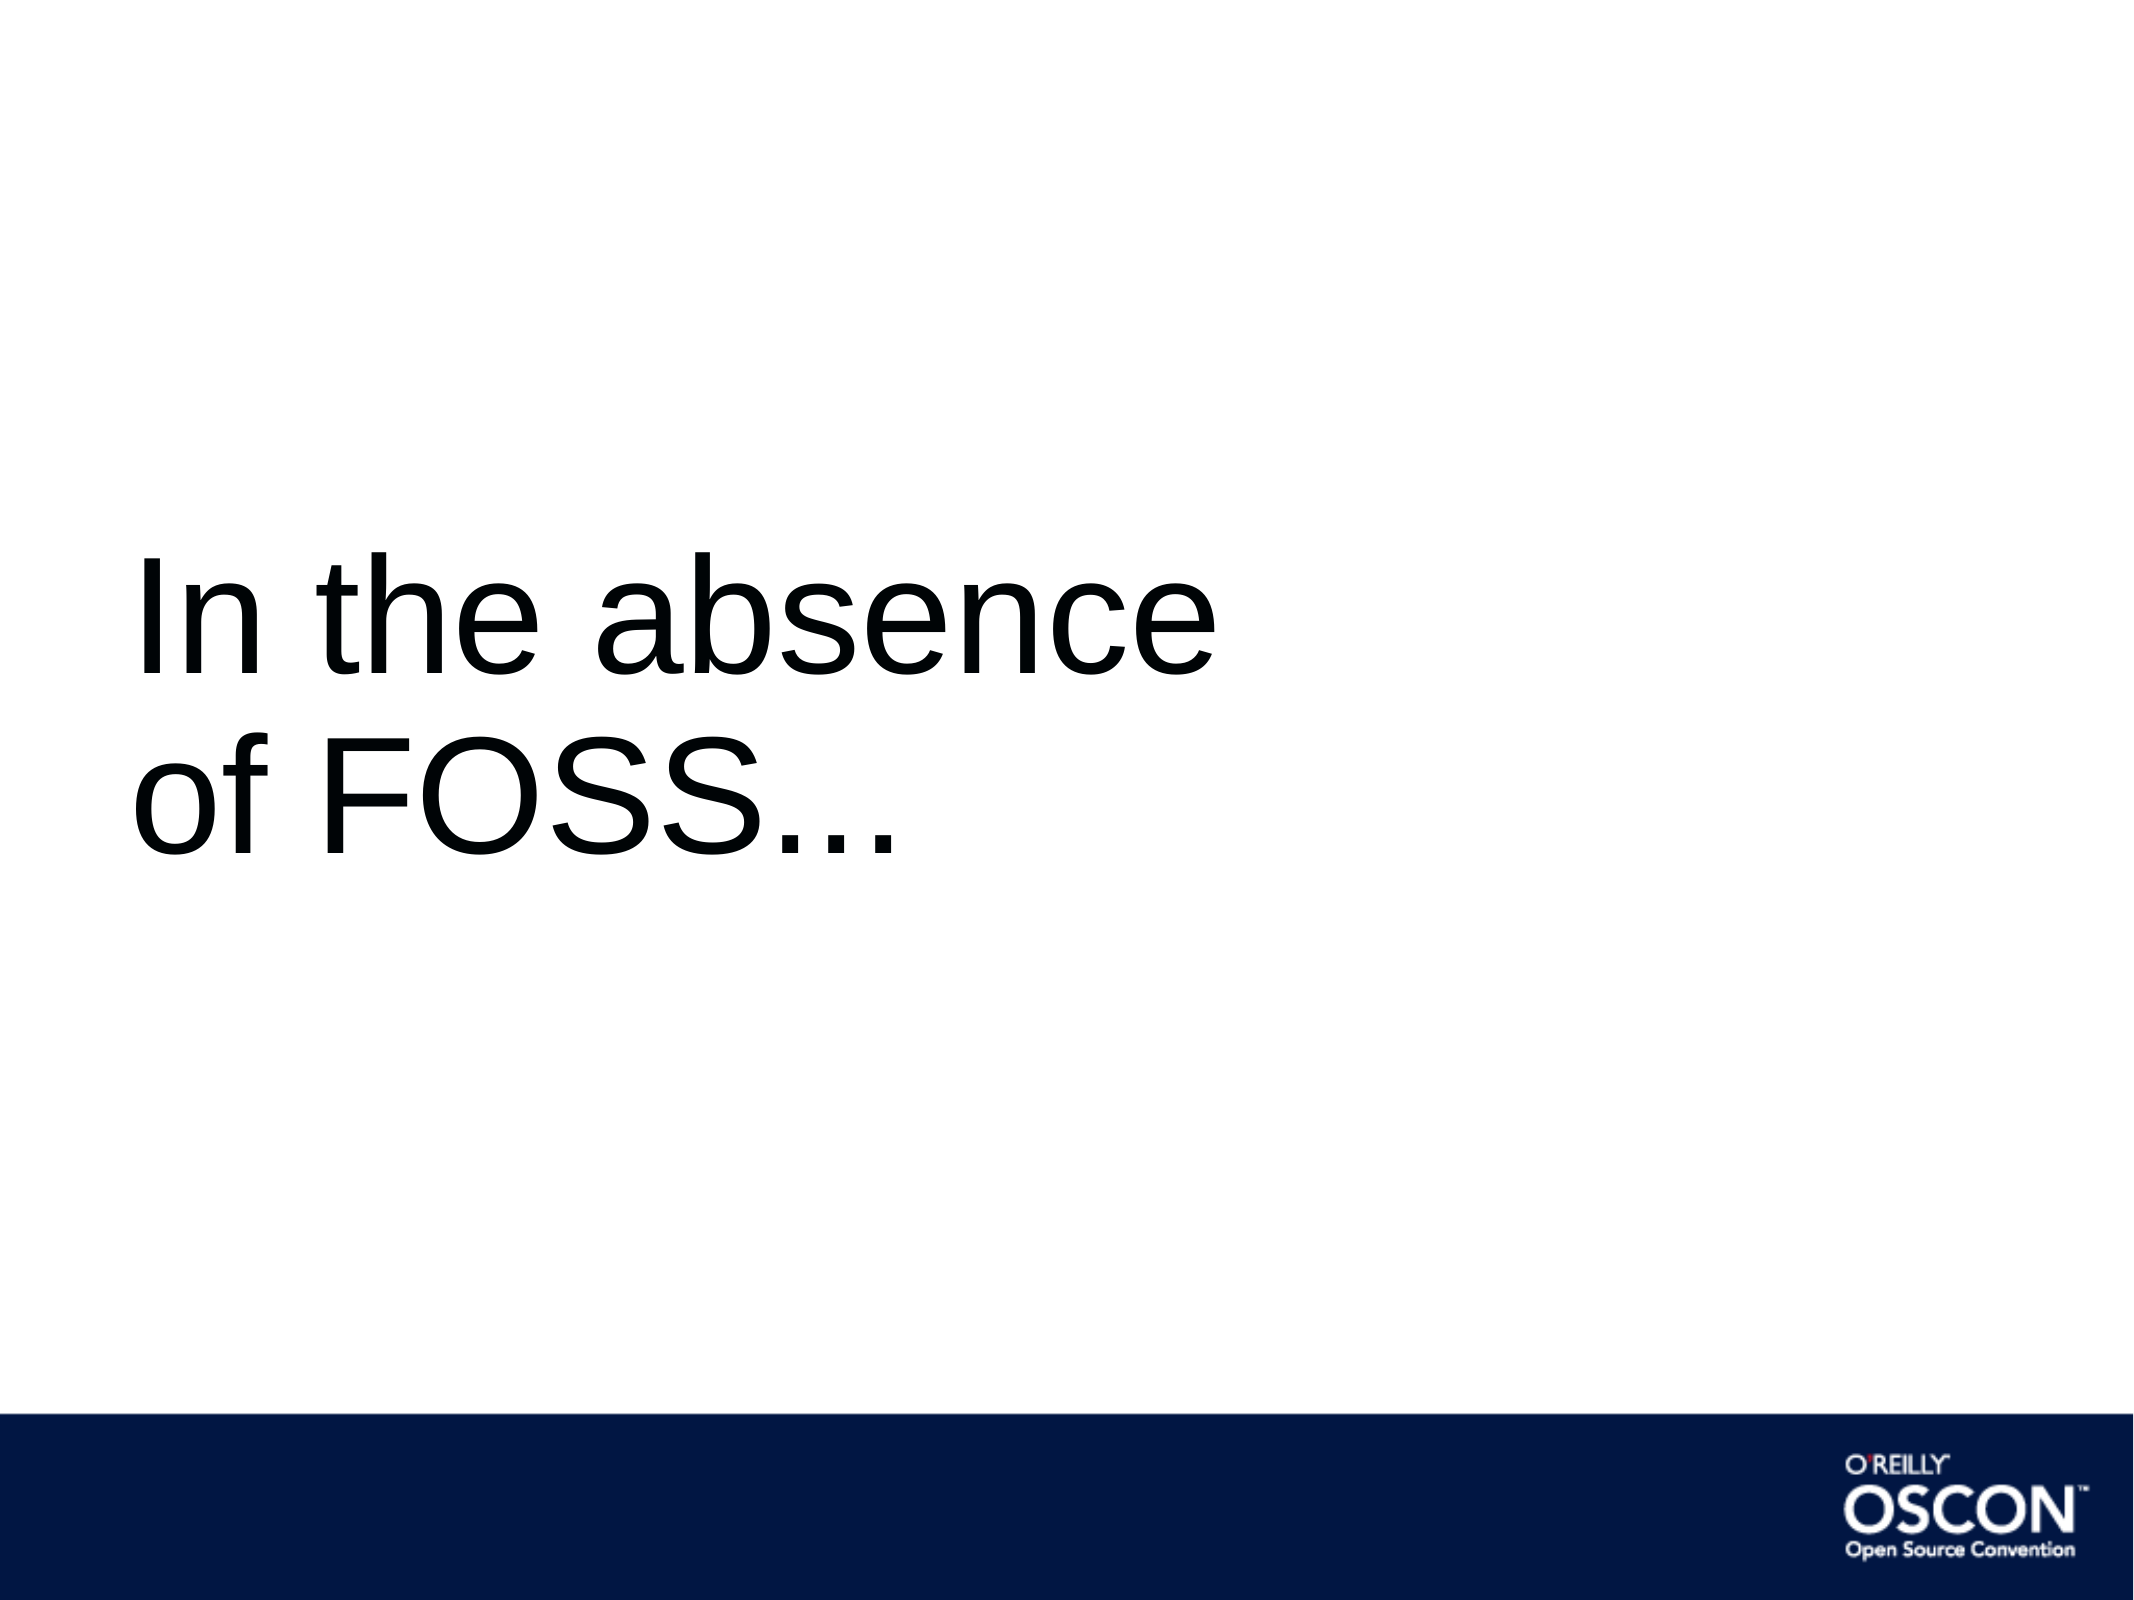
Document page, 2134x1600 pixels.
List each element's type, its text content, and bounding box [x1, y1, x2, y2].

subtitle In the absence of FOSS... [41, 95, 2094, 1323]
picture [0, 0, 2134, 1600]
